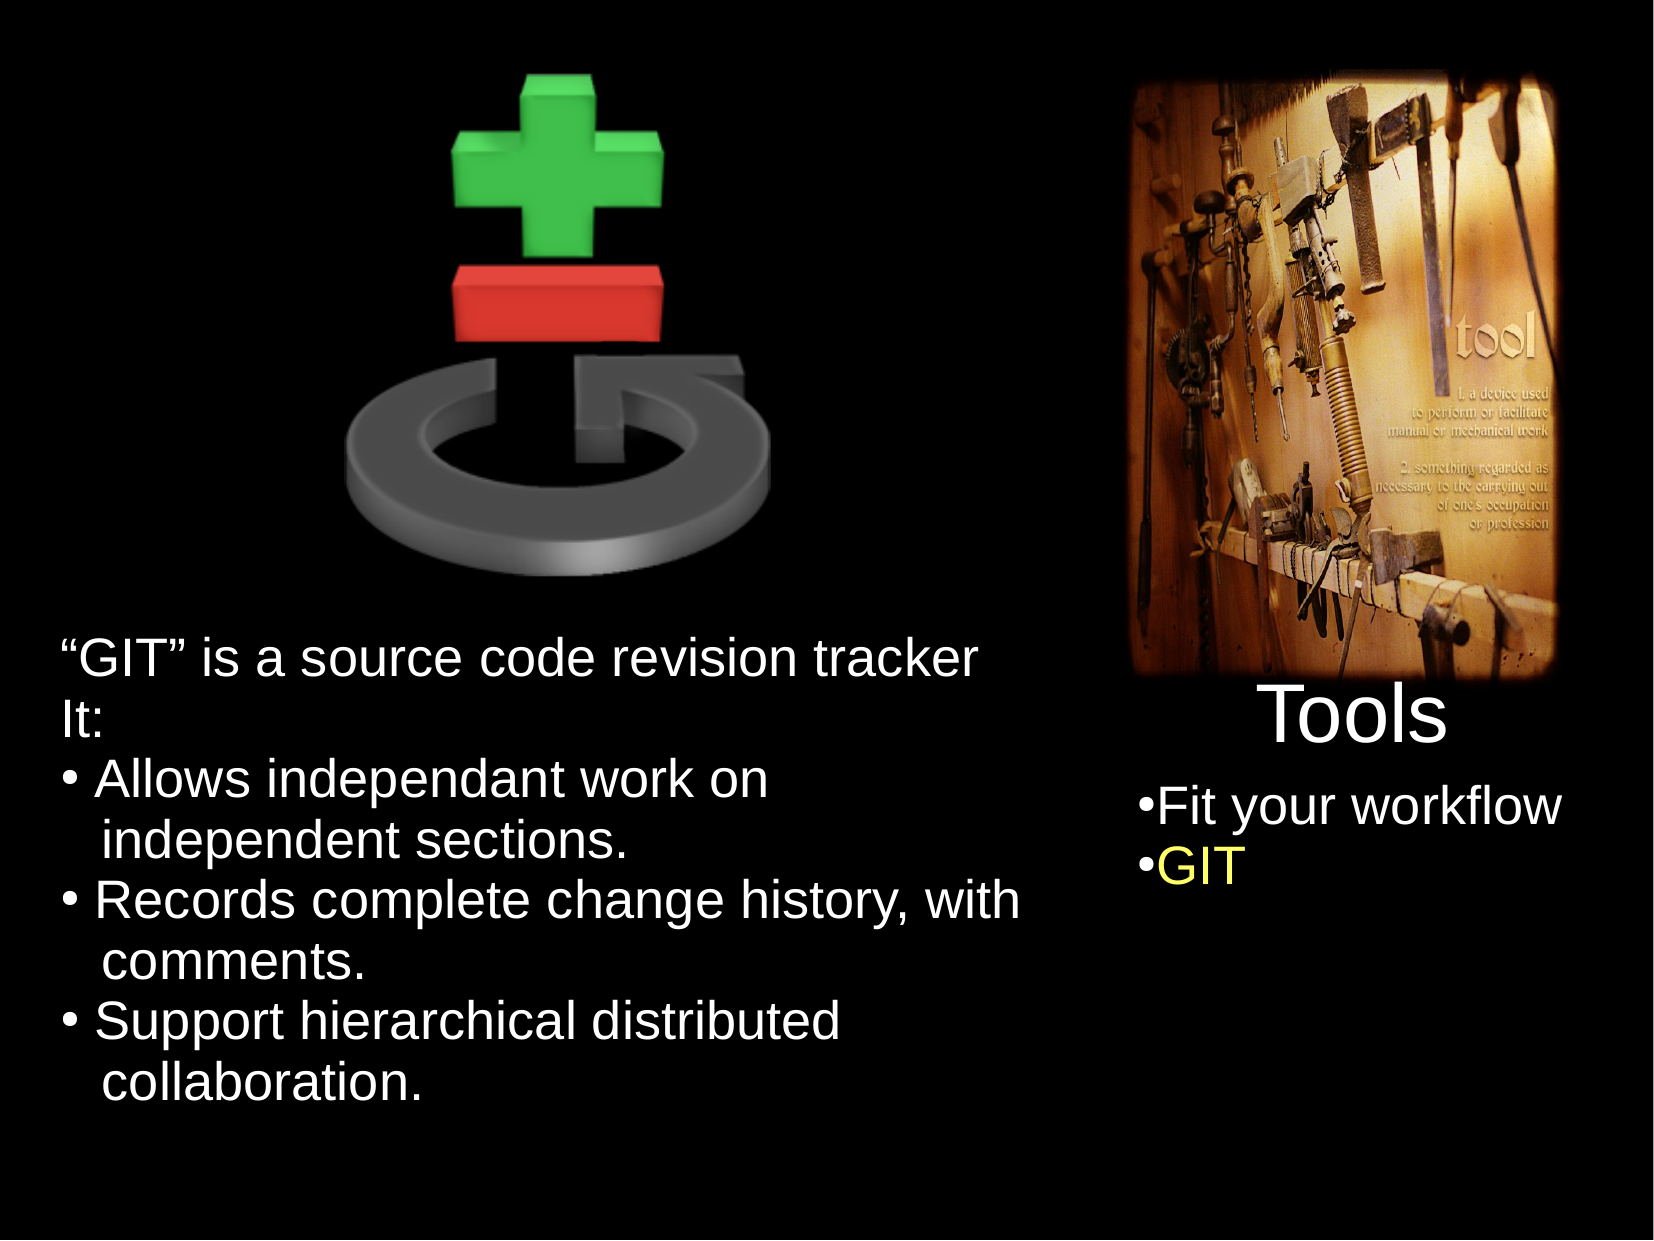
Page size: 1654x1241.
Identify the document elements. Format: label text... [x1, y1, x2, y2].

text_box Fit your workflow GIT [1122, 767, 1577, 904]
picture [1122, 69, 1565, 690]
text_box Tools [1240, 659, 1465, 767]
picture [293, 58, 827, 593]
text_box “GIT” is a source code revision tracker It: Allows independant work on independent sections. Records complete change history, with comments. Support hierarchical distributed collaboration. [45, 620, 1093, 1123]
